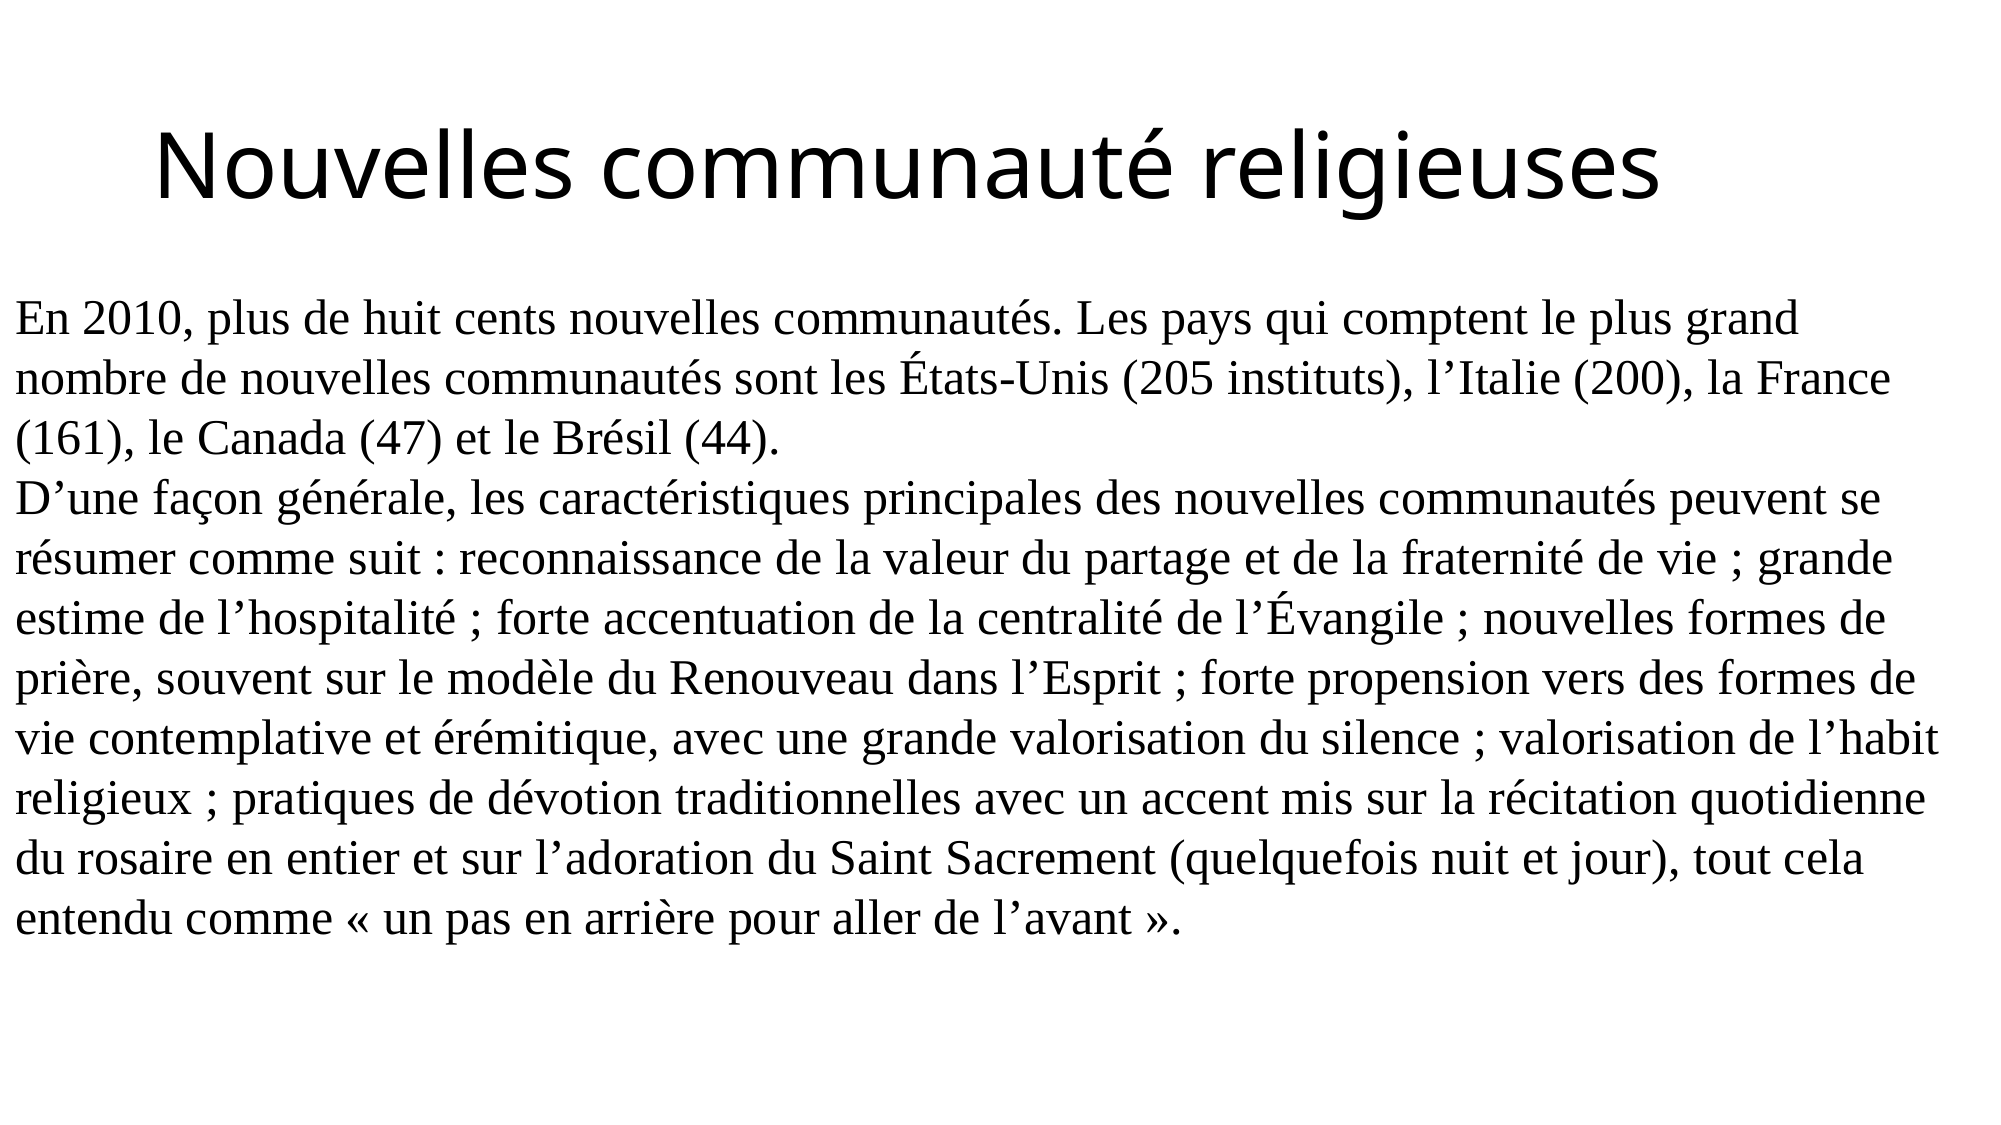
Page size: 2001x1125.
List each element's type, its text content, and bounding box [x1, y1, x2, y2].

text_box En 2010, plus de huit cents nouvelles communautés. Les pays qui comptent le plus grand nombre de nouvelles communautés sont les États-Unis (205 instituts), l’Italie (200), la France (161), le Canada (47) et le Brésil (44). D’une façon générale, les caractéristiques principales des nouvelles communautés peuvent se résumer comme suit : reconnaissance de la valeur du partage et de la fraternité de vie ; grande estime de l’hospitalité ; forte accentuation de la centralité de l’Évangile ; nouvelles formes de prière, souvent sur le modèle du Renouveau dans l’Esprit ; forte propension vers des formes de vie contemplative et érémitique, avec une grande valorisation du silence ; valorisation de l’habit religieux ; pratiques de dévotion traditionnelles avec un accent mis sur la récitation quotidienne du rosaire en entier et sur l’adoration du Saint Sacrement (quelquefois nuit et jour), tout cela entendu comme « un pas en arrière pour aller de l’avant ». [0, 277, 1981, 959]
title Nouvelles communauté religieuses [137, 59, 1863, 277]
